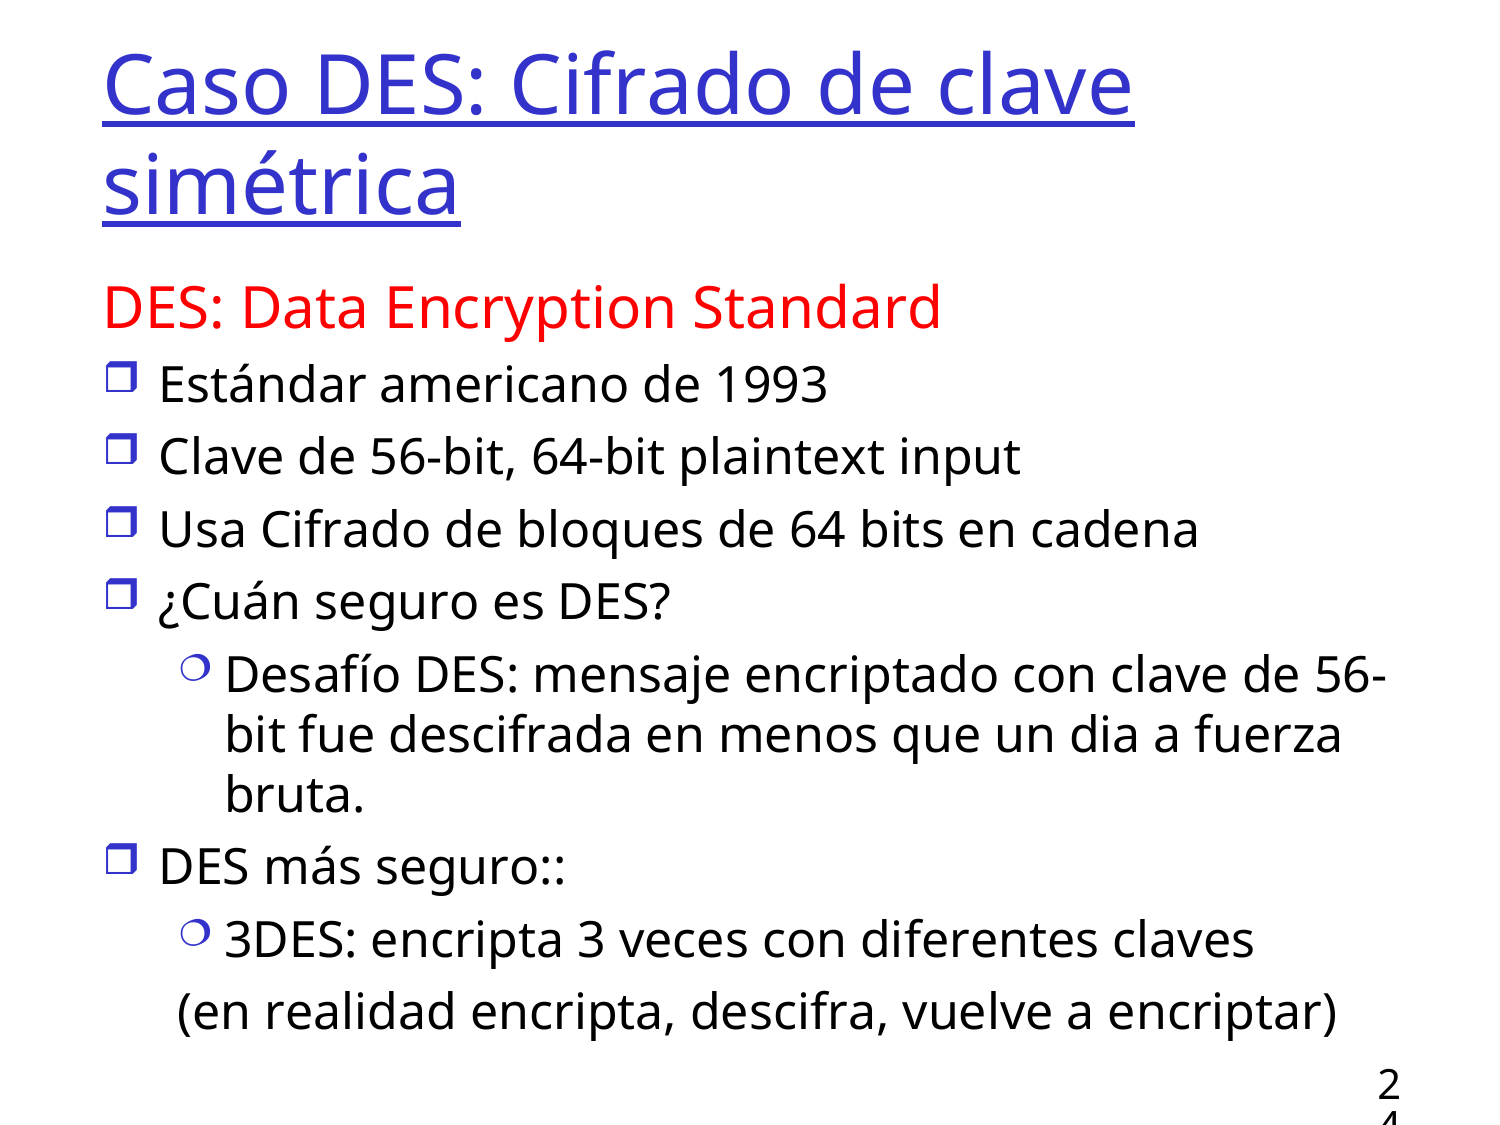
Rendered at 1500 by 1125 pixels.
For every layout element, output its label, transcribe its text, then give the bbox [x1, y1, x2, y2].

list DES: Data Encryption Standard Estándar americano de 1993 Clave de 56-bit, 64-bit plaintext input Usa Cifrado de bloques de 64 bits en cadena ¿Cuán seguro es DES? Desafío DES: mensaje encriptado con clave de 56-bit fue descifrada en menos que un dia a fuerza bruta. DES más seguro:: 3DES: encripta 3 veces con diferentes claves (en realidad encripta, descifra, vuelve a encriptar) [87, 262, 1425, 1059]
title Caso DES: Cifrado de clave simétrica [87, 15, 1363, 247]
